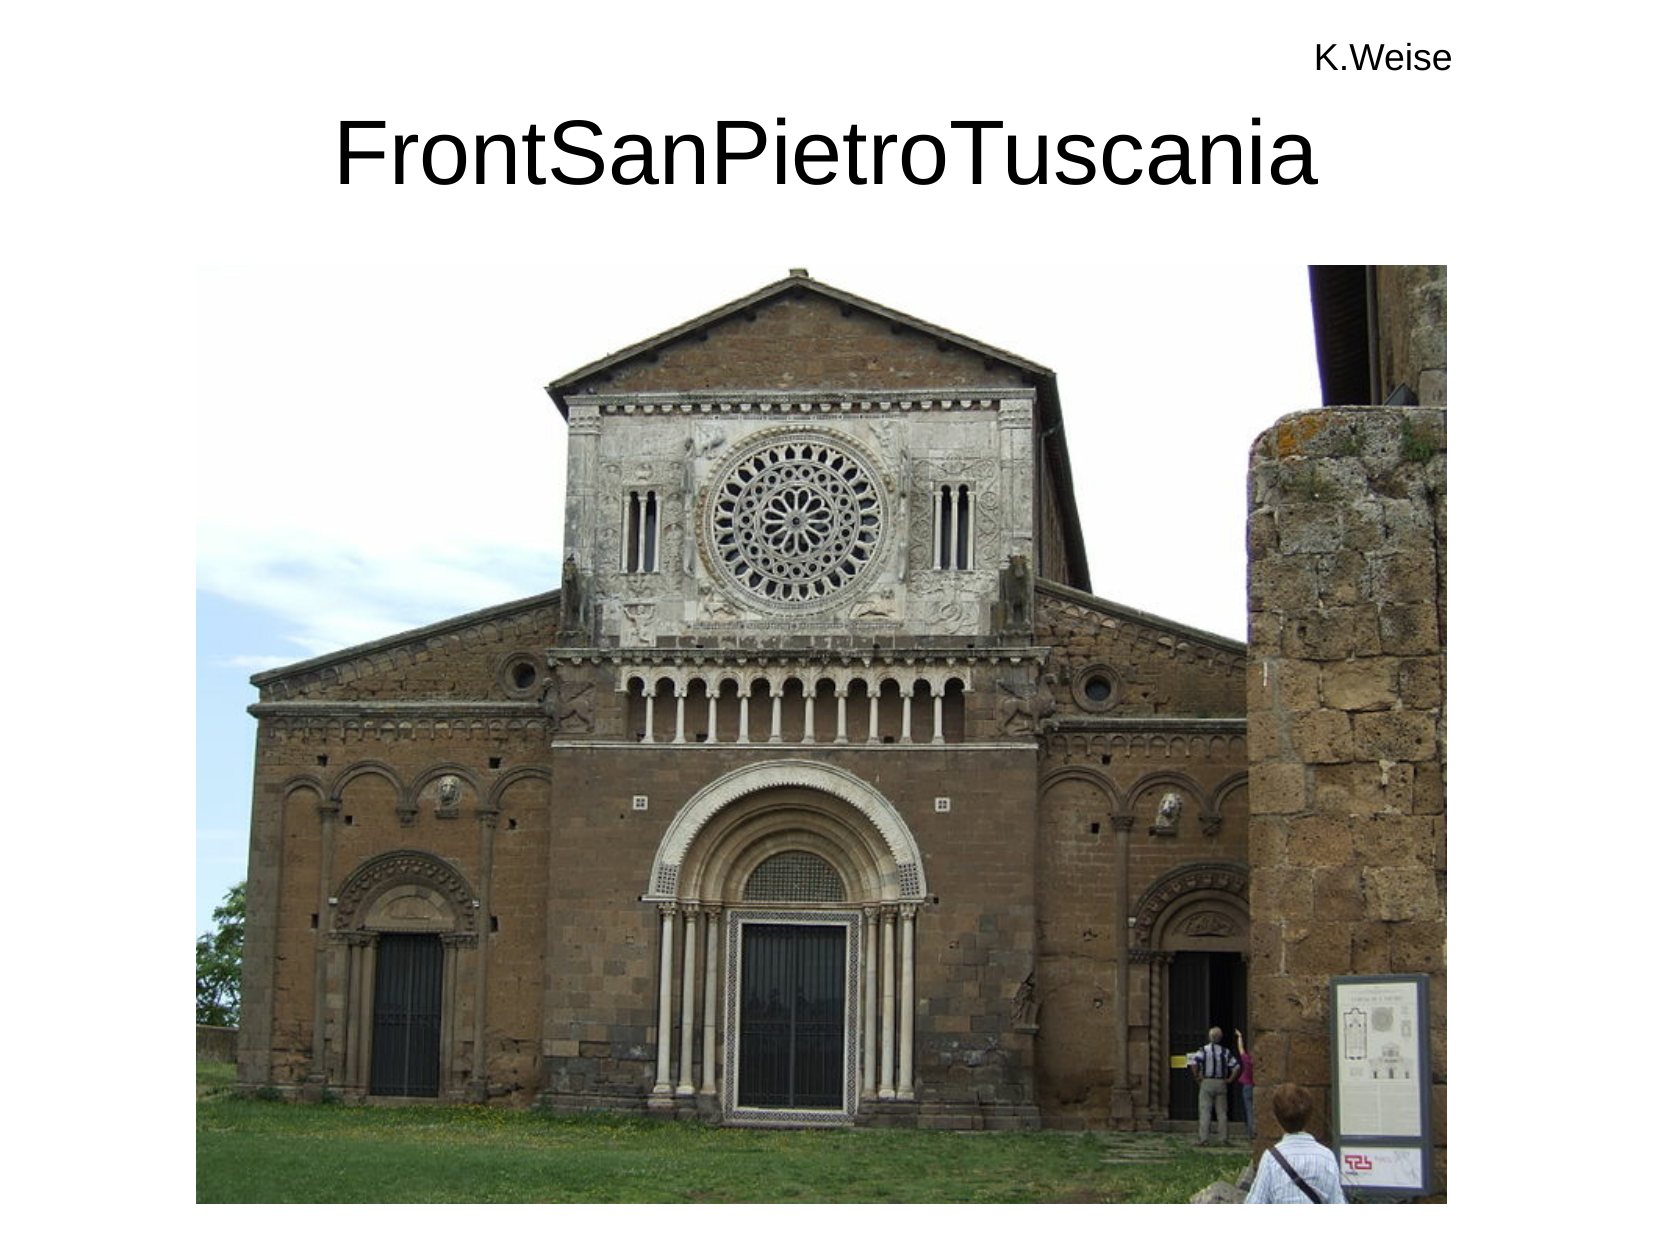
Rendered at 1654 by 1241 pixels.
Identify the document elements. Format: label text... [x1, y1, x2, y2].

title FrontSanPietroTuscania [82, 49, 1571, 257]
picture [196, 265, 1447, 1204]
text_box K.Weise [1299, 29, 1625, 87]
